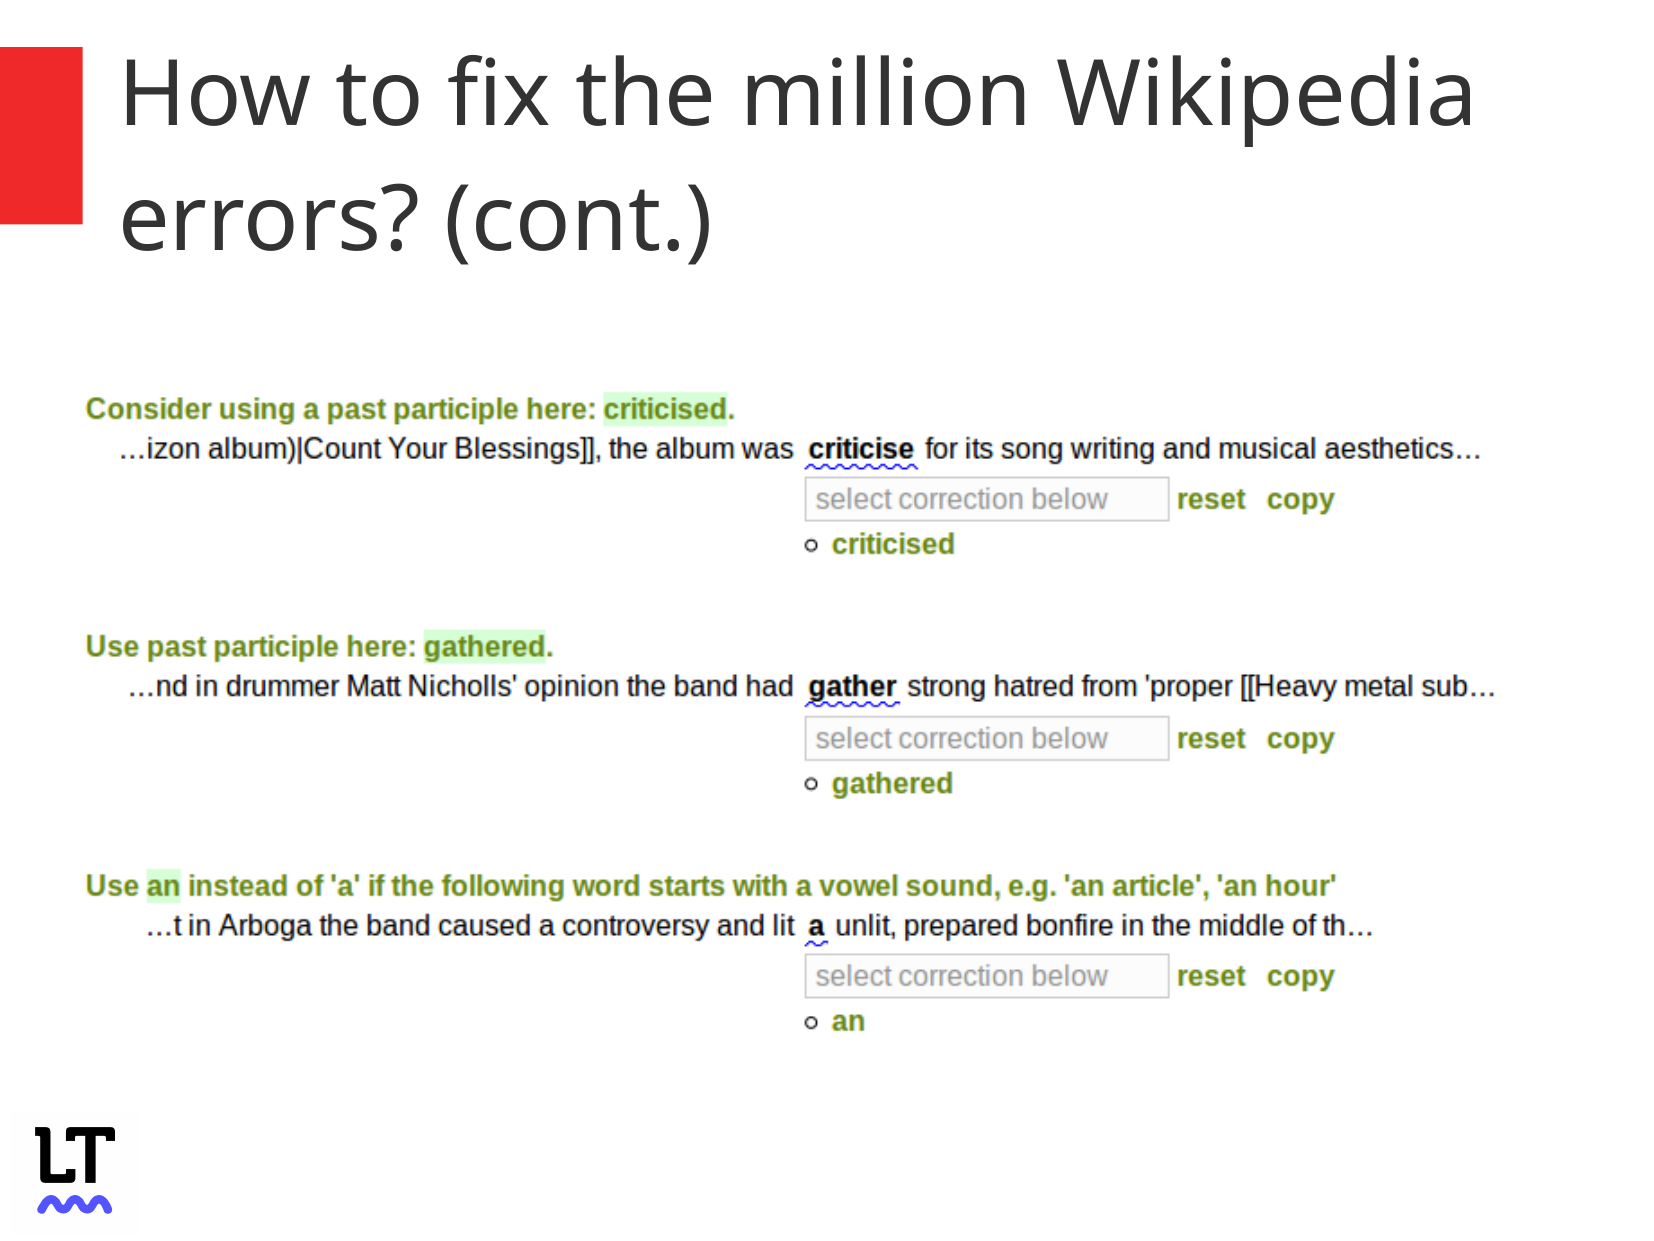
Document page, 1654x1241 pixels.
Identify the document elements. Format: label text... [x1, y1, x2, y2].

title How to fix the million Wikipedia errors? (cont.) [118, 49, 1571, 257]
picture [11, 1110, 138, 1235]
picture [59, 351, 1598, 1087]
